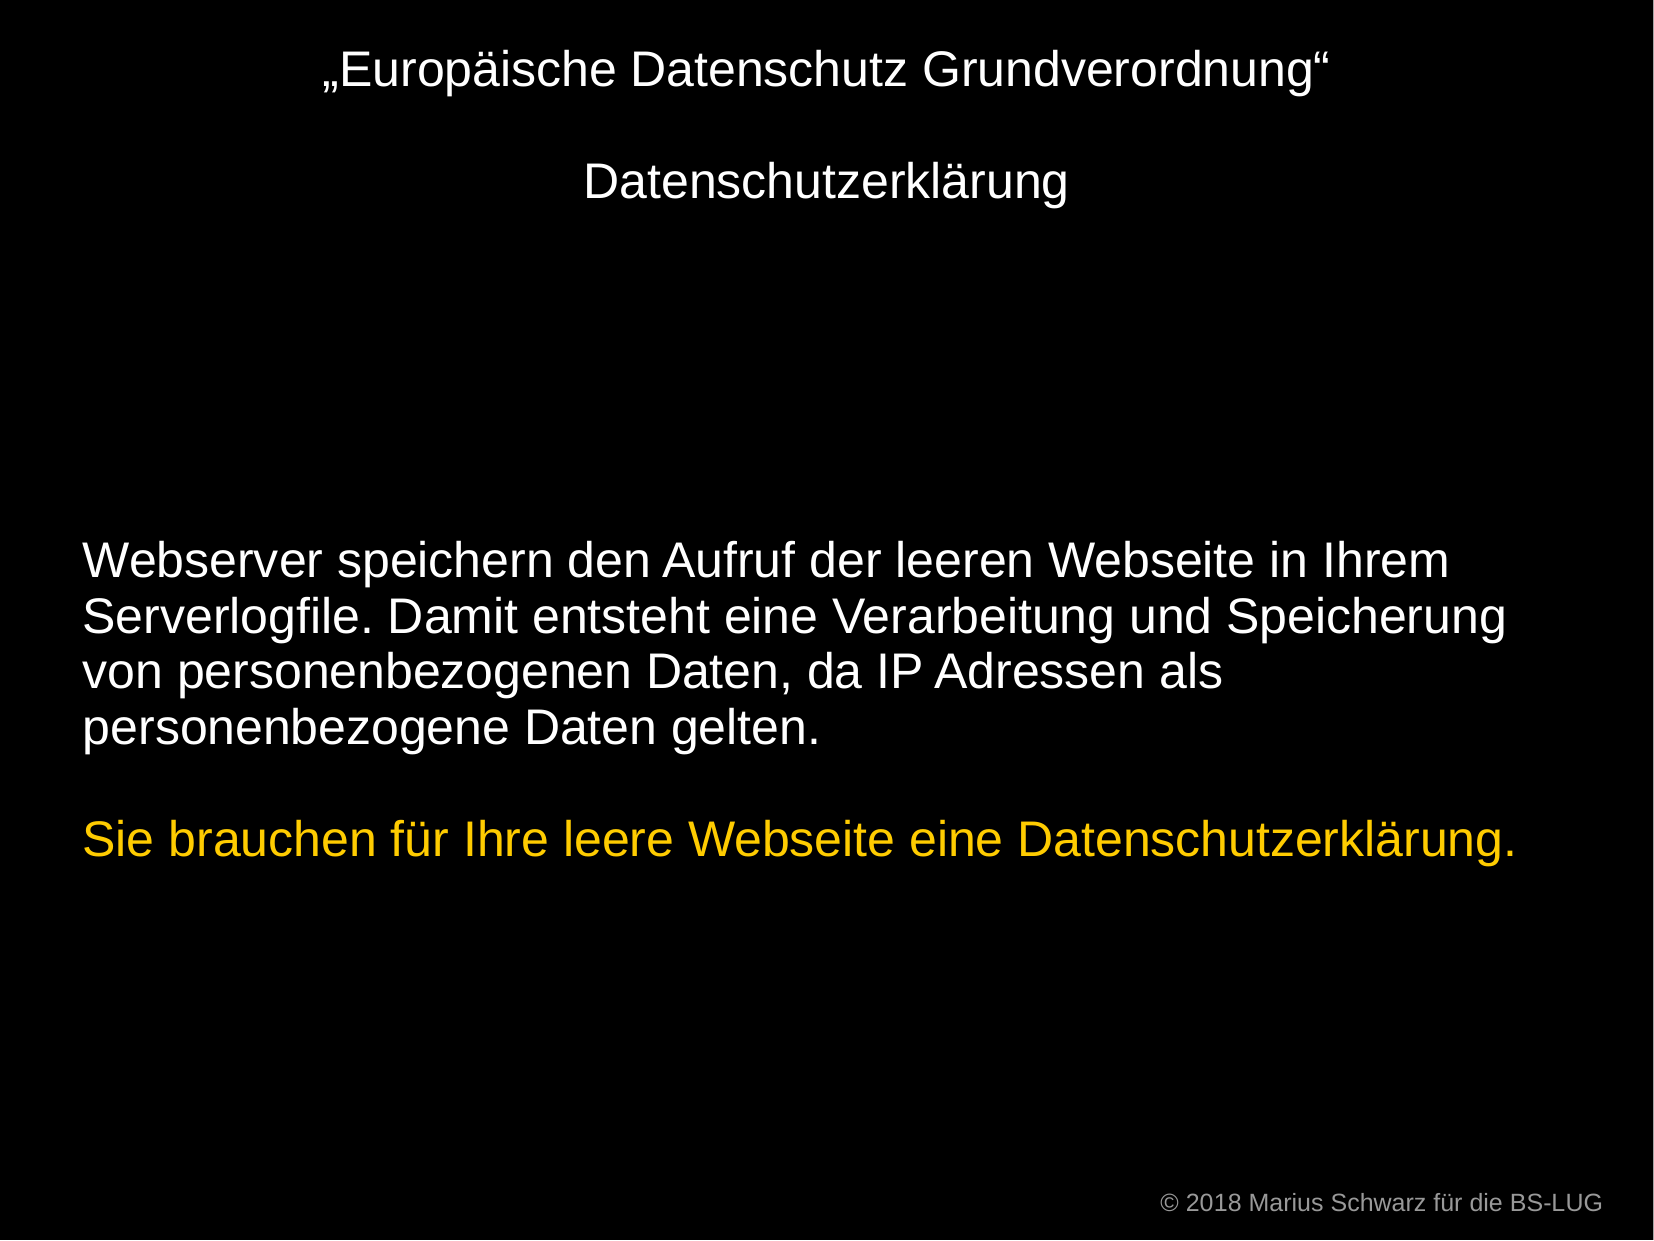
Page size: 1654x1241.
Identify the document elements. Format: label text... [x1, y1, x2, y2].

text_box © 2018 Marius Schwarz für die BS-LUG [1145, 1181, 1630, 1224]
title „Europäische Datenschutz Grundverordnung“ Datenschutzerklärung [82, 41, 1571, 209]
text_box Webserver speichern den Aufruf der leeren Webseite in Ihrem Serverlogfile. Damit entsteht eine Verarbeitung und Speicherung von personenbezogenen Daten, da IP Adressen als personenbezogene Daten gelten. Sie brauchen für Ihre leere Webseite eine Datenschutzerklärung. [82, 290, 1571, 1109]
